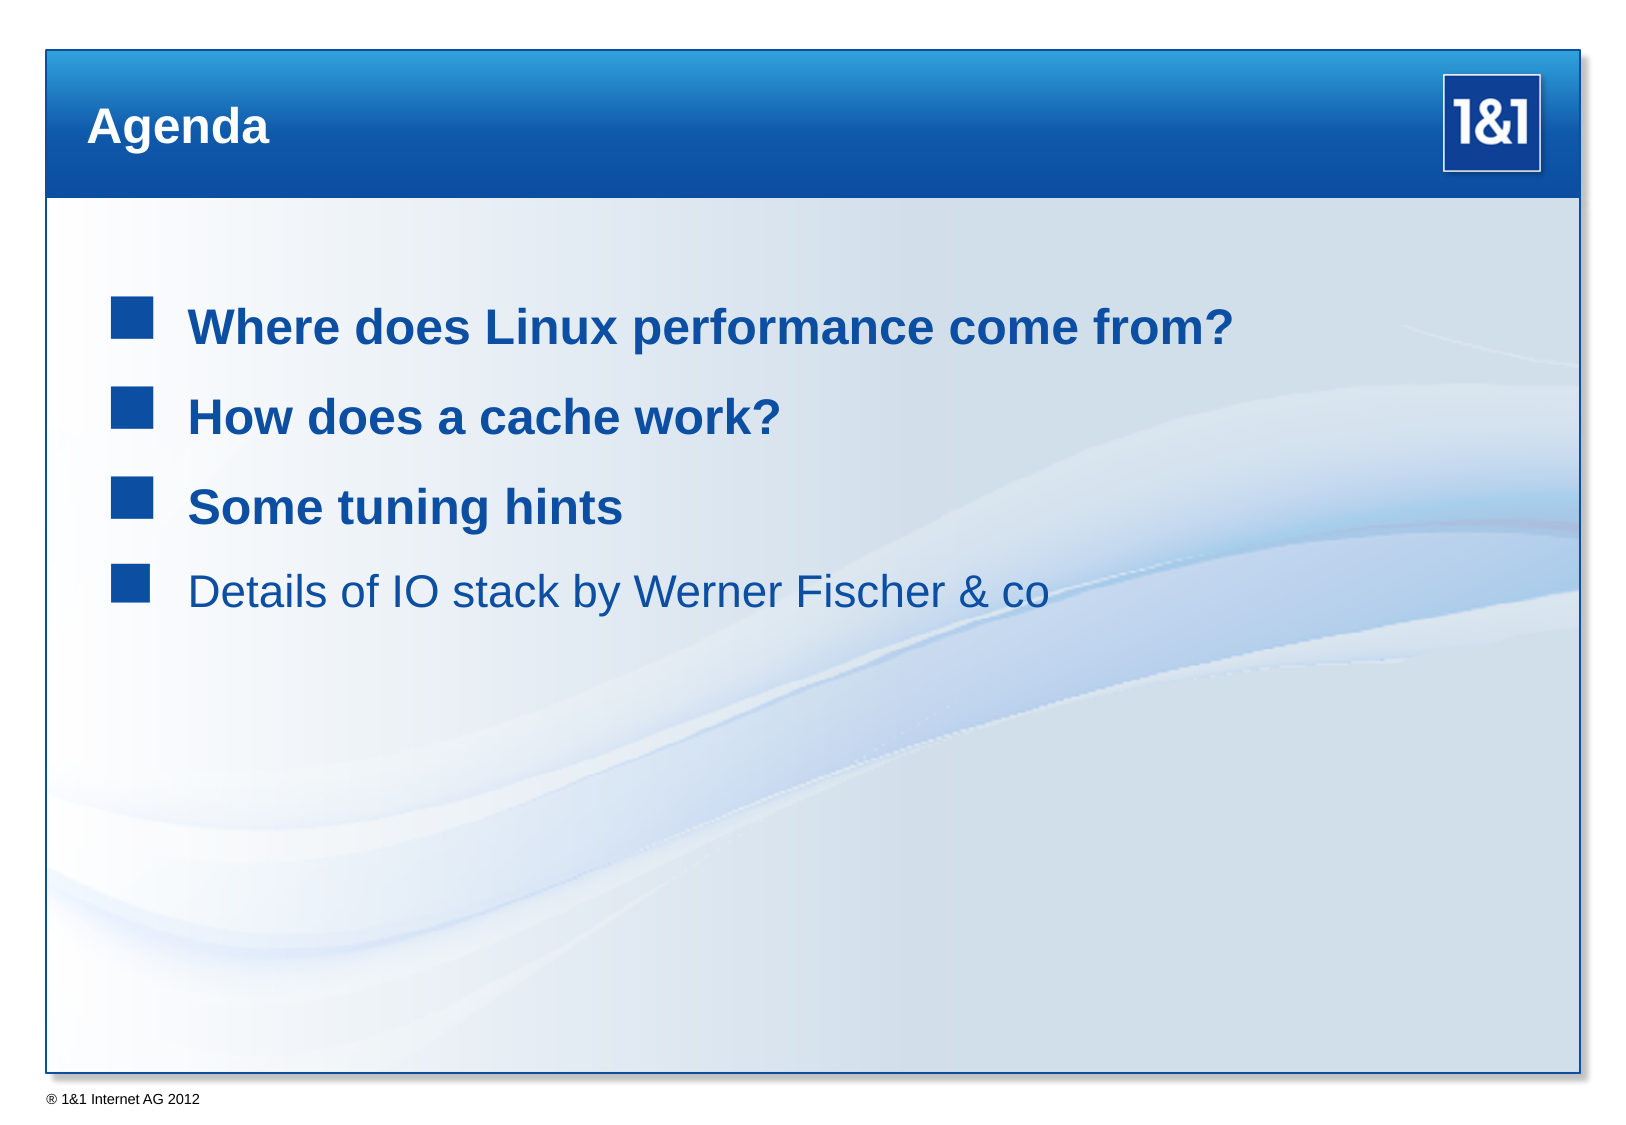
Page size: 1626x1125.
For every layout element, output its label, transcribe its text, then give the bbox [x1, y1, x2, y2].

footer ® 1&1 Internet AG 2012 [46, 1068, 561, 1125]
list Where does Linux performance come from? How does a cache work? Some tuning hints Details of IO stack by Werner Fischer & co [112, 264, 1569, 1005]
title Agenda [86, 51, 1416, 196]
picture [44, 48, 1597, 1090]
